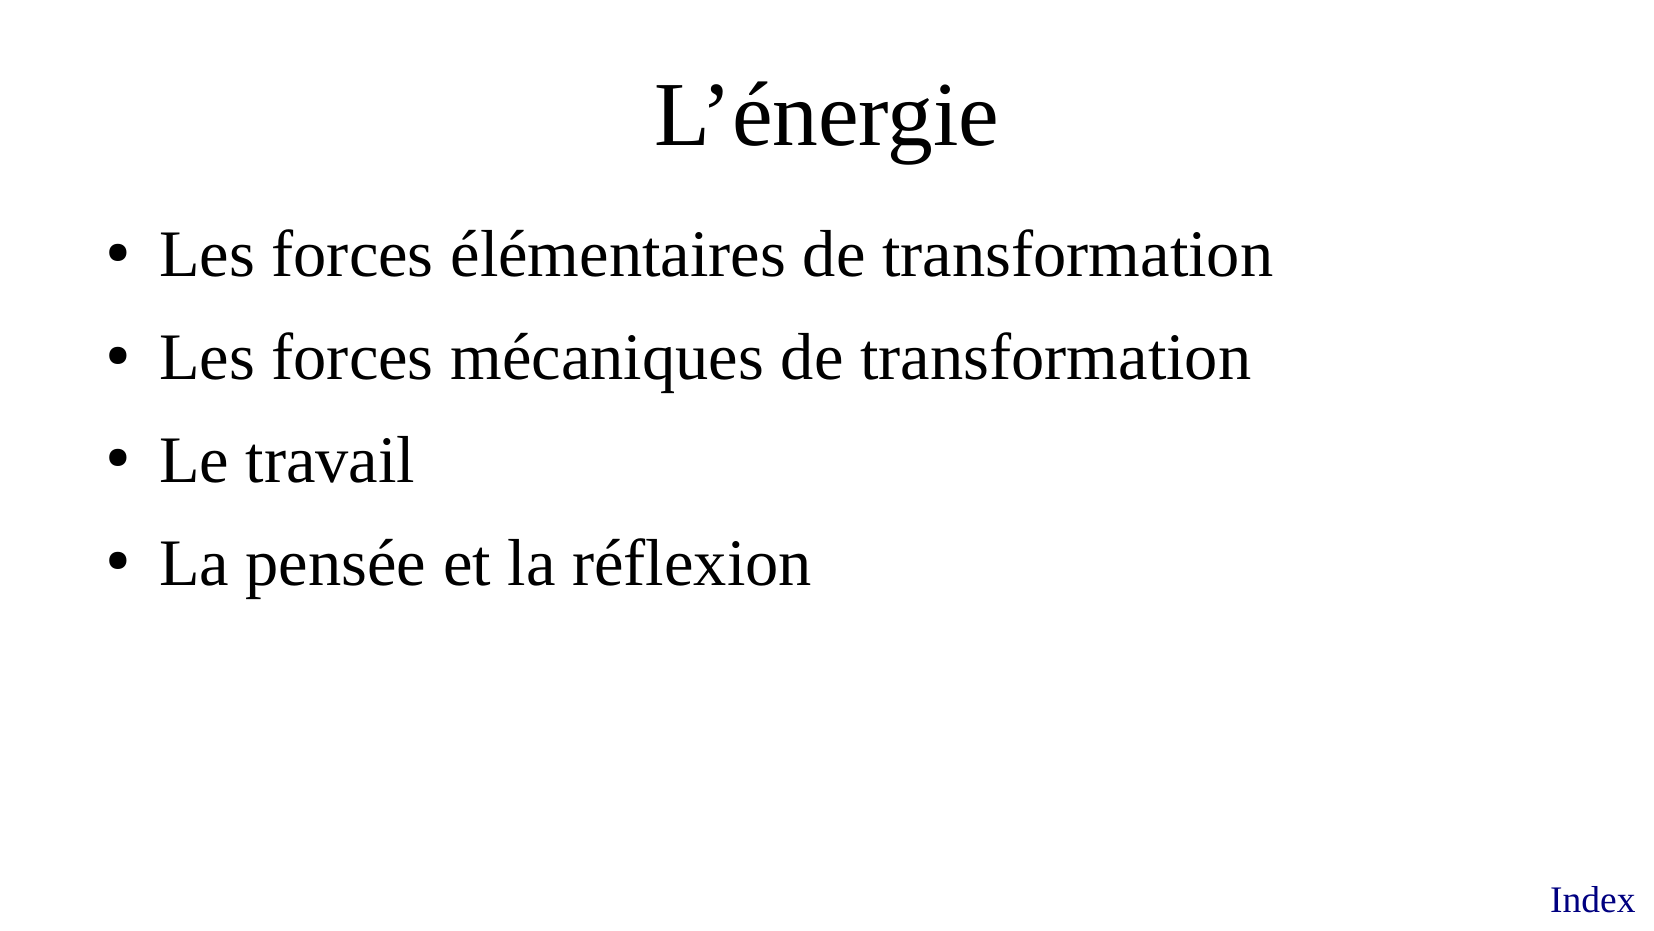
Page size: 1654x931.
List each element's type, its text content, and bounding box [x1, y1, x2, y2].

list Les forces élémentaires de transformation Les forces mécaniques de transformation Le travail La pensée et la réflexion [88, 217, 1577, 757]
title L’énergie [82, 36, 1571, 193]
